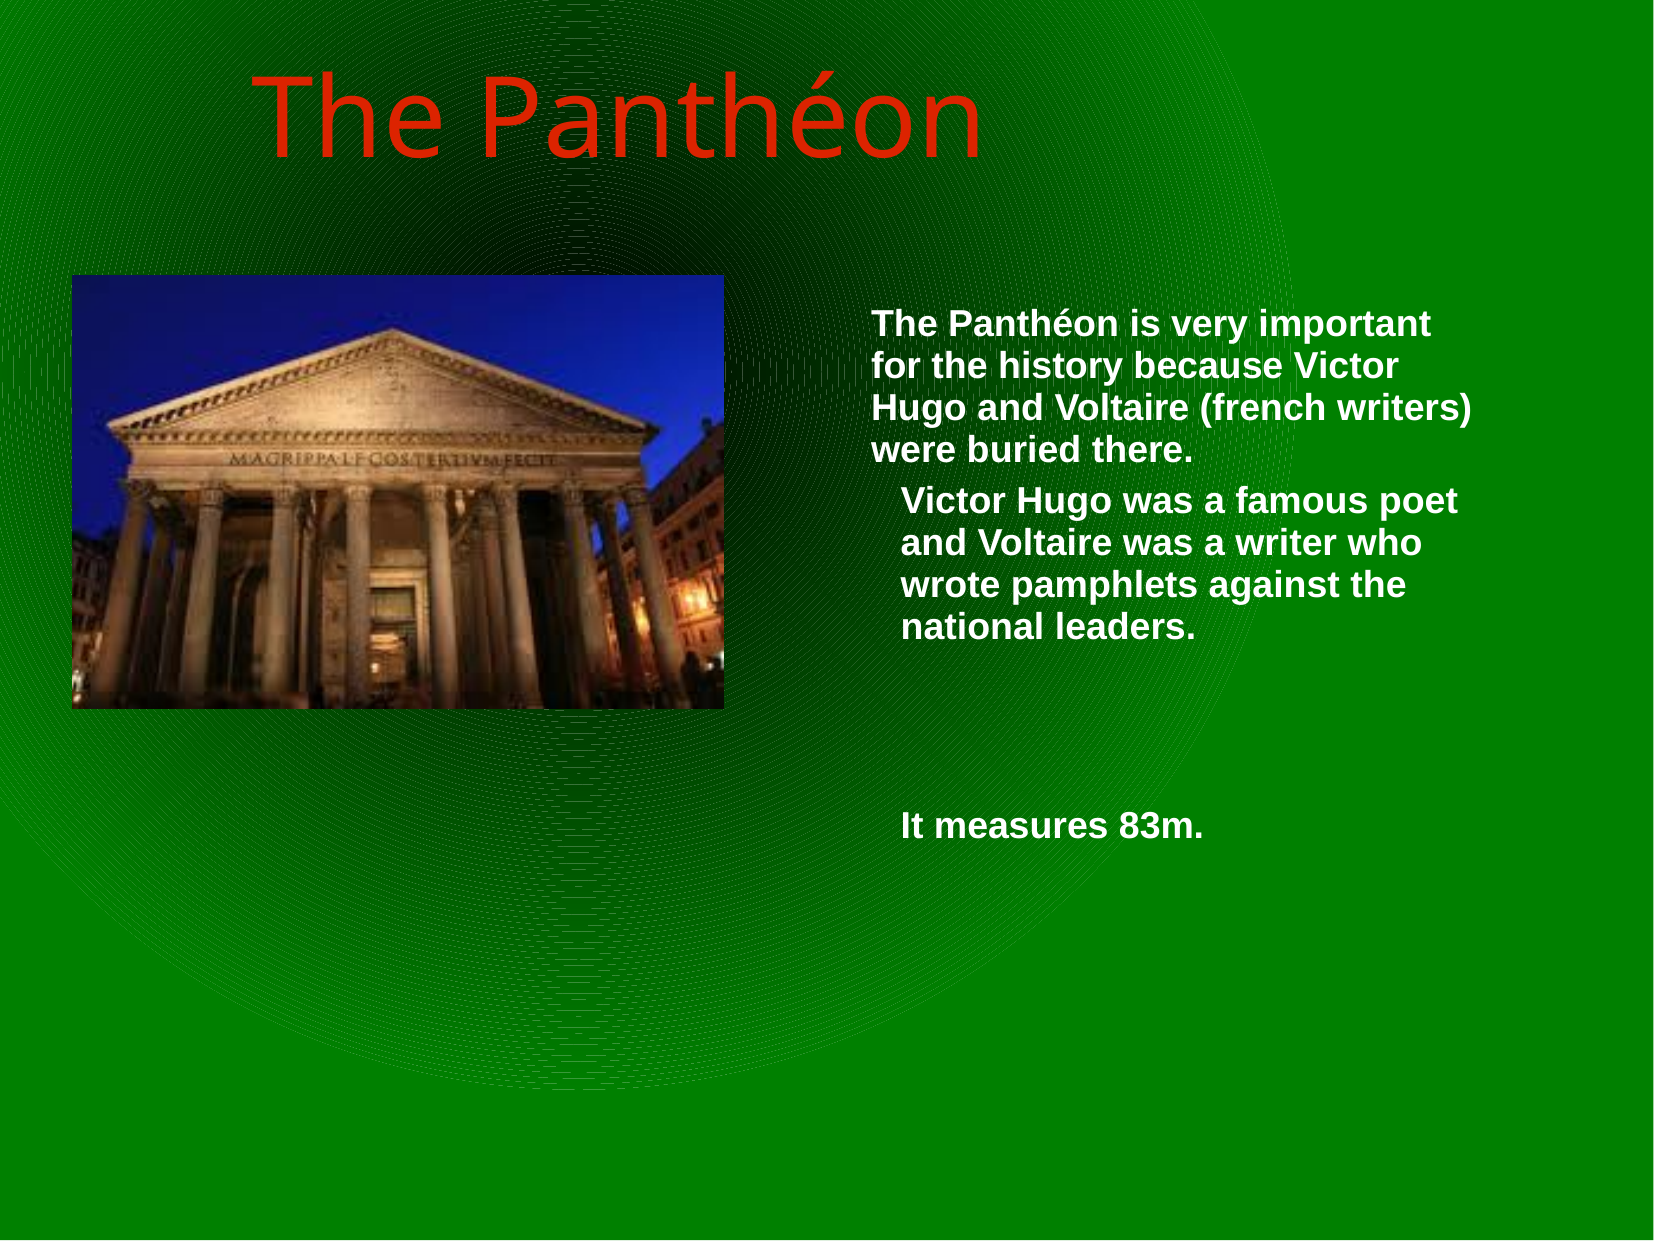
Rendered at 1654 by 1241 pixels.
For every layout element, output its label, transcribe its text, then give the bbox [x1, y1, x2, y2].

text_box Victor Hugo was a famous poet and Voltaire was a writer who wrote pamphlets against the national leaders. [885, 472, 1536, 661]
picture [72, 275, 724, 709]
text_box It measures 83m. [885, 797, 1477, 856]
text_box The Panthéon is very important for the history because Victor Hugo and Voltaire (french writers) were buried there. [856, 295, 1506, 484]
text_box The Panthéon [236, 29, 1359, 181]
